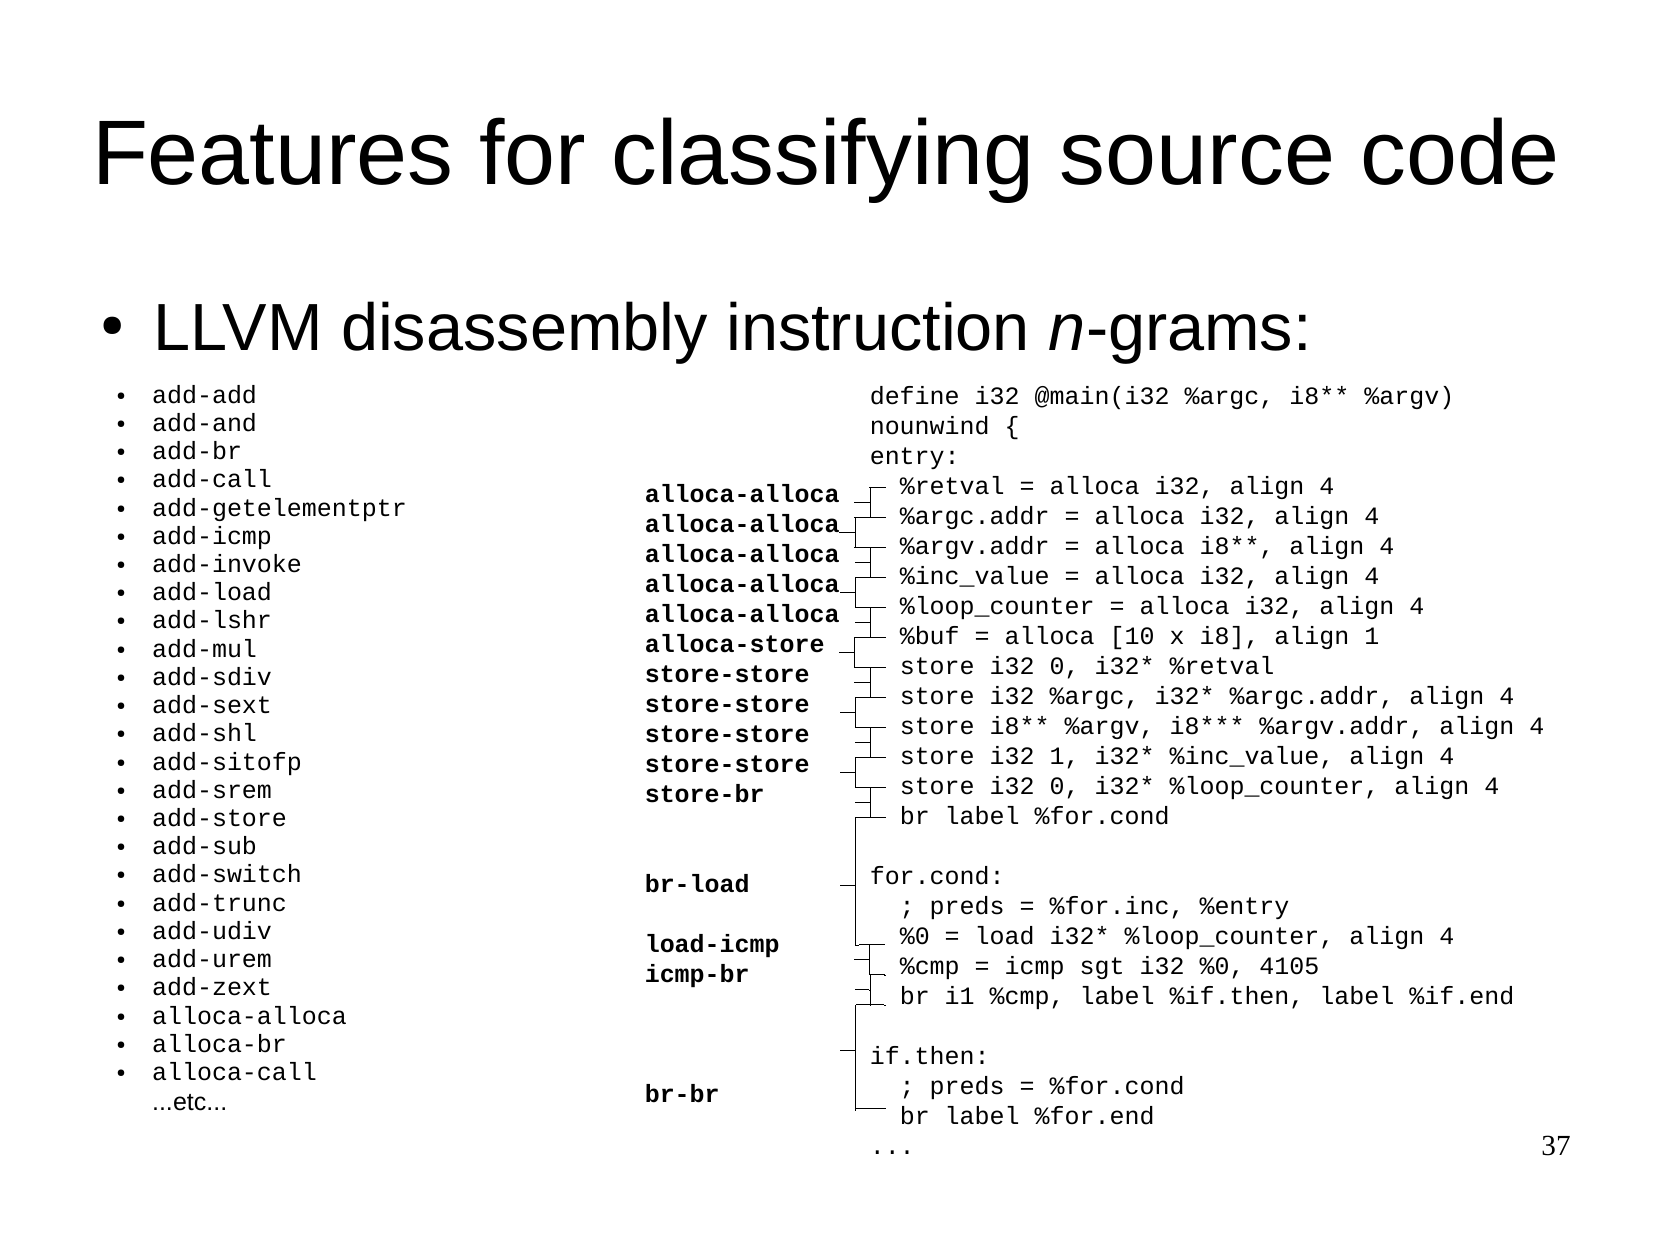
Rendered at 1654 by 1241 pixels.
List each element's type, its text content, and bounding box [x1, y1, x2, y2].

title Features for classifying source code [82, 49, 1571, 257]
list LLVM disassembly instruction n-grams: [82, 290, 1571, 1109]
text_box add-add add-and add-br add-call add-getelementptr add-icmp add-invoke add-load add-lshr add-mul add-sdiv add-sext add-shl add-sitofp add-srem add-store add-sub add-switch add-trunc add-udiv add-urem add-zext alloca-alloca alloca-br alloca-call ...etc... [101, 375, 423, 1124]
text_box alloca-alloca alloca-alloca alloca-alloca alloca-alloca alloca-alloca alloca-store store-store store-store store-store store-store store-br br-load load-icmp icmp-br br-br [630, 472, 855, 1118]
text_box define i32 @main(i32 %argc, i8** %argv) nounwind { entry: %retval = alloca i32, align 4 %argc.addr = alloca i32, align 4 %argv.addr = alloca i8**, align 4 %inc_value = alloca i32, align 4 %loop_counter = alloca i32, align 4 %buf = alloca [10 x i8], align 1 store i32 0, i32* %retval store i32 %argc, i32* %argc.addr, align 4 store i8** %argv, i8*** %argv.addr, align 4 store i32 1, i32* %inc_value, align 4 store i32 0, i32* %loop_counter, align 4 br label %for.cond for.cond: ; preds = %for.inc, %entry %0 = load i32* %loop_counter, align 4 %cmp = icmp sgt i32 %0, 4105 br i1 %cmp, label %if.then, label %if.end if.then: ; preds = %for.cond br label %for.end ... [855, 375, 1591, 1170]
